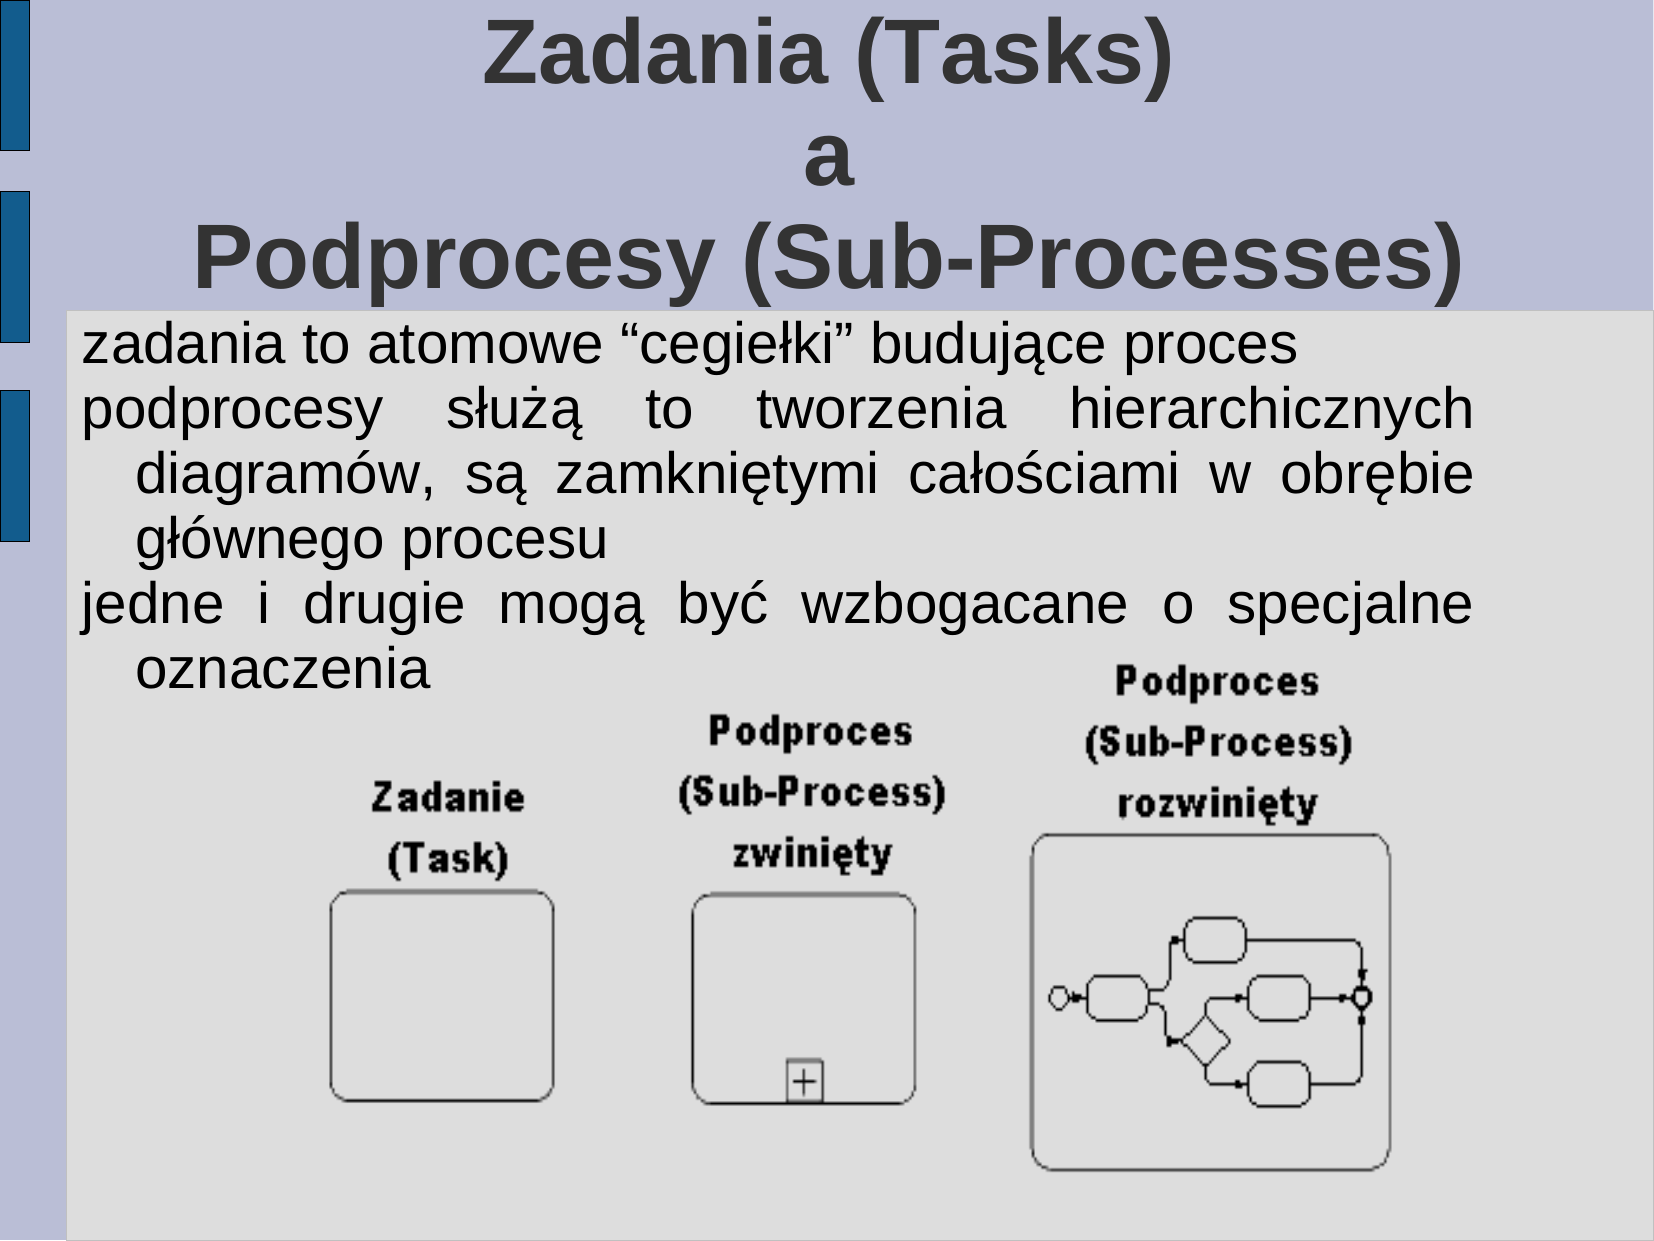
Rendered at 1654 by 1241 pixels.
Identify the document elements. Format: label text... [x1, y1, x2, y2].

picture [295, 1093, 1477, 1211]
list zadania to atomowe “cegiełki” budujące proces podprocesy służą to tworzenia hierarchicznych diagramów, są zamkniętymi całościami w obrębie głównego procesu jedne i drugie mogą być wzbogacane o specjalne oznaczenia [64, 311, 1477, 1093]
title Zadania (Tasks) a Podprocesy (Sub-Processes) [123, 0, 1536, 308]
